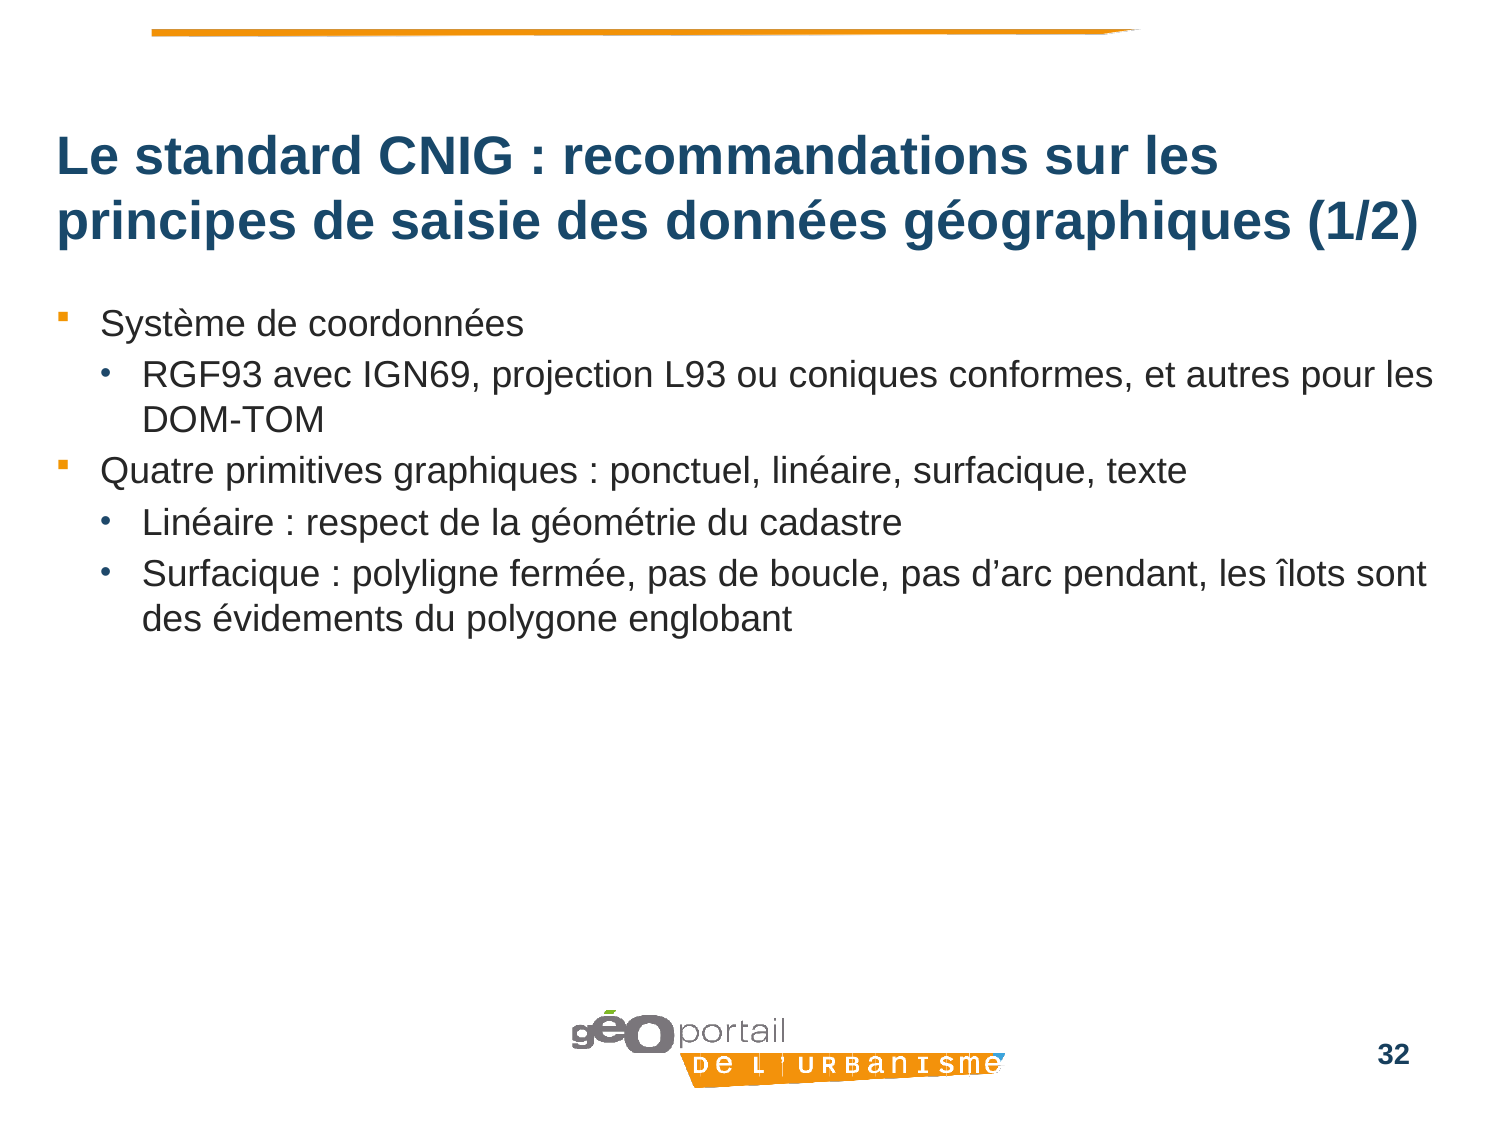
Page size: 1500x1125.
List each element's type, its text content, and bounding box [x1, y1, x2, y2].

picture [536, 989, 1037, 1125]
title Le standard CNIG : recommandations sur les principes de saisie des données géographiques (1/2) [41, 104, 1459, 268]
text_box <numéro> [1249, 1026, 1426, 1081]
text_box Système de coordonnées RGF93 avec IGN69, projection L93 ou coniques conformes, et autres pour les DOM-TOM Quatre primitives graphiques : ponctuel, linéaire, surfacique, texte Linéaire : respect de la géométrie du cadastre Surfacique : polyligne fermée, pas de boucle, pas d’arc pendant, les îlots sont des évidements du polygone englobant [41, 291, 1459, 989]
